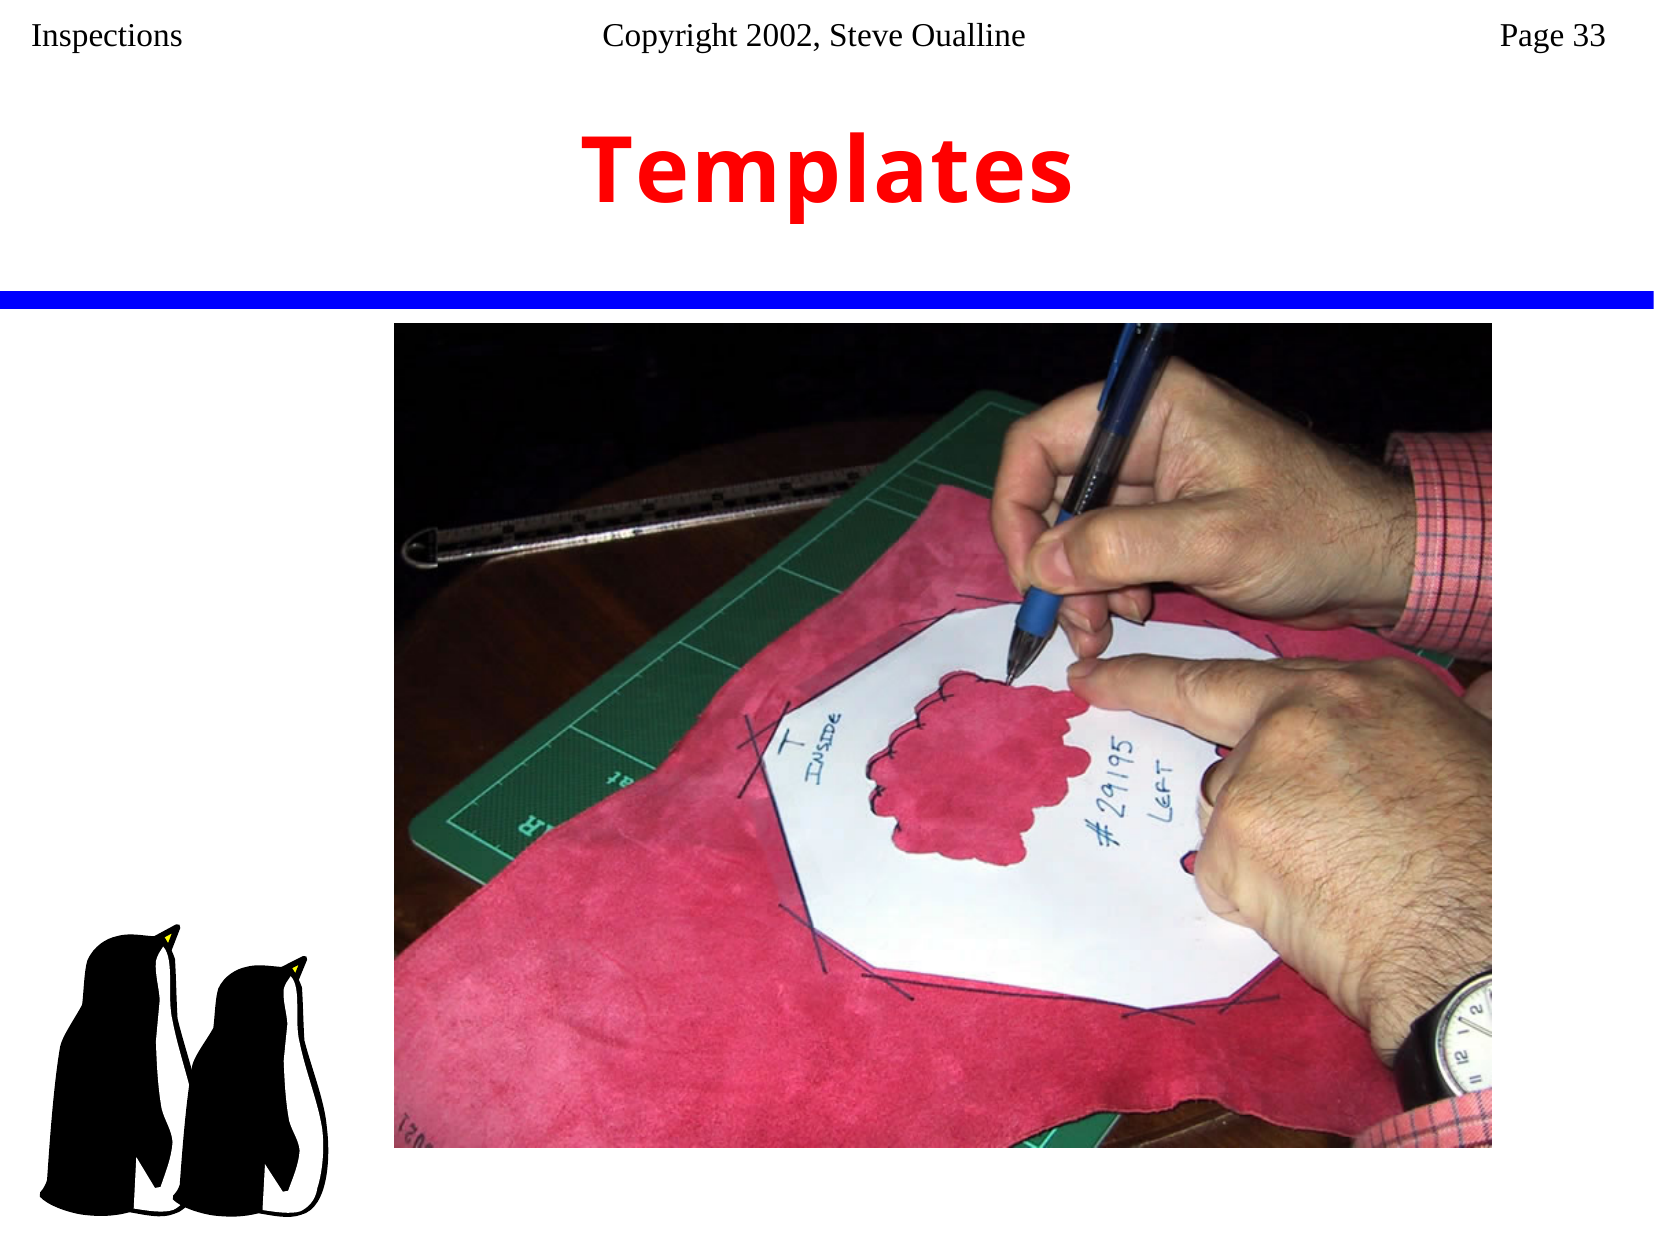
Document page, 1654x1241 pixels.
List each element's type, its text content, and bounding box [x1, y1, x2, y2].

title Templates [121, 66, 1534, 269]
picture [394, 323, 1492, 1148]
